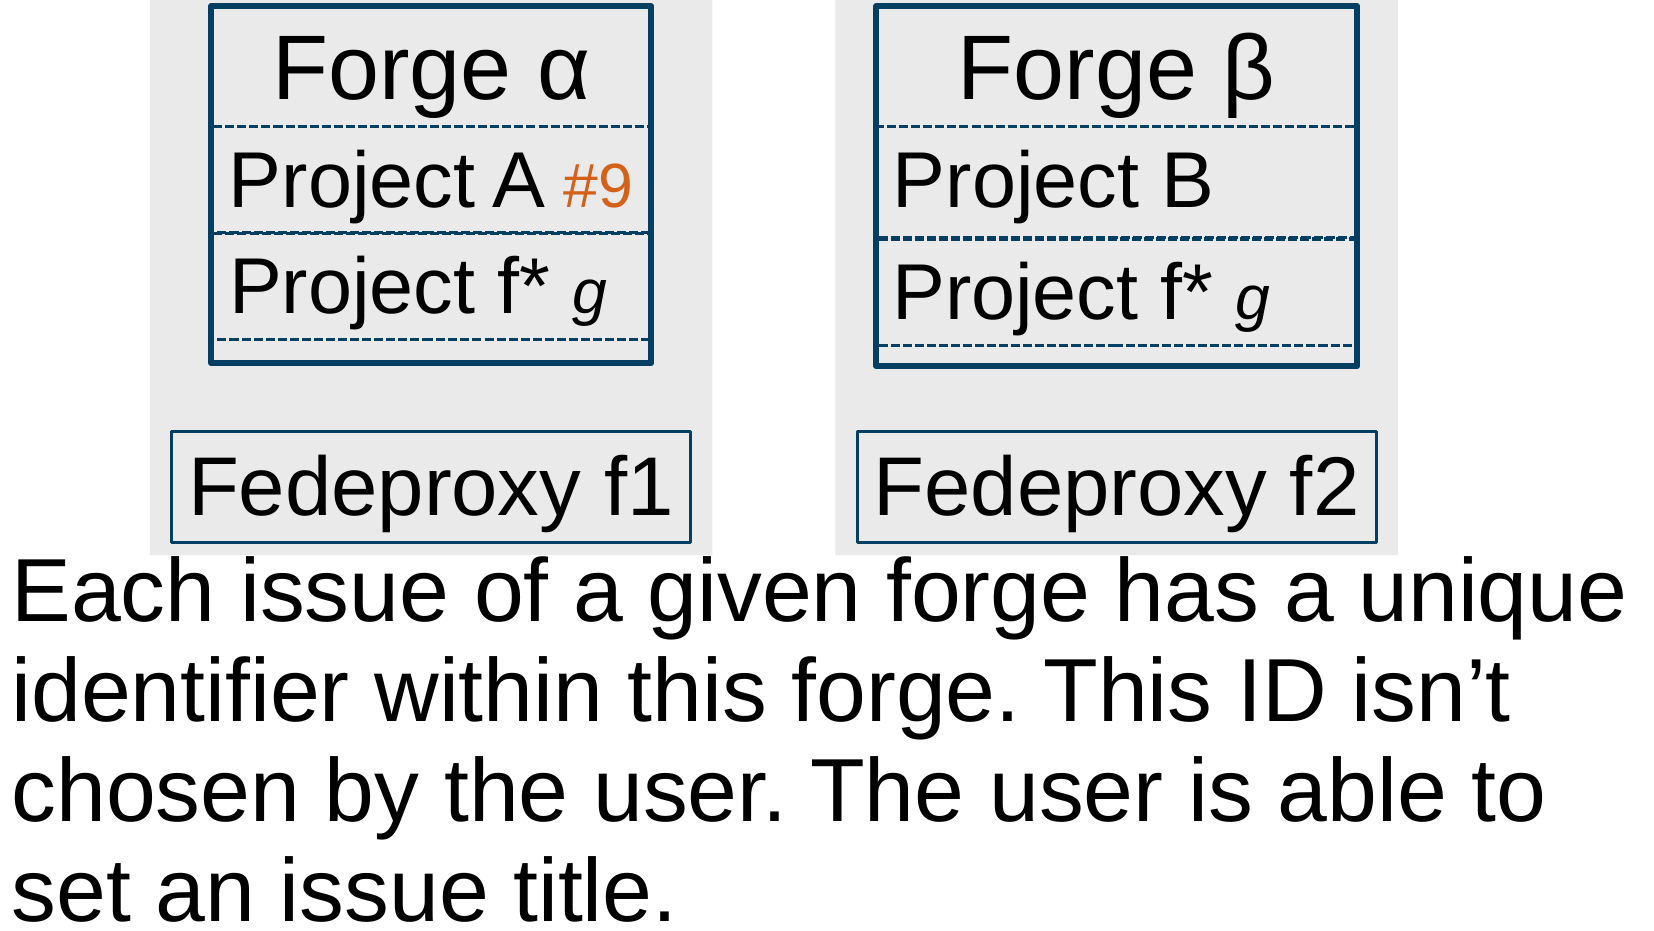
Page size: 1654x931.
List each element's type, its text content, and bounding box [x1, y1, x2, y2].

text_box Project f* g [212, 233, 650, 340]
title Each issue of a given forge has a unique identifier within this forge. This ID isn’t chosen by the user. The user is able to set an issue title. [11, 540, 1654, 931]
text_box Project A #9 [212, 126, 650, 233]
text_box [149, 0, 713, 540]
text_box Forge β [876, 6, 1358, 127]
text_box Project f* g [876, 238, 1358, 346]
text_box Project B [876, 126, 1357, 238]
text_box Fedeproxy f1 [171, 431, 691, 543]
text_box Forge α [211, 6, 652, 364]
text_box Fedeproxy f2 [857, 431, 1377, 543]
text_box Forge β [876, 346, 1358, 367]
text_box [835, 0, 1398, 540]
